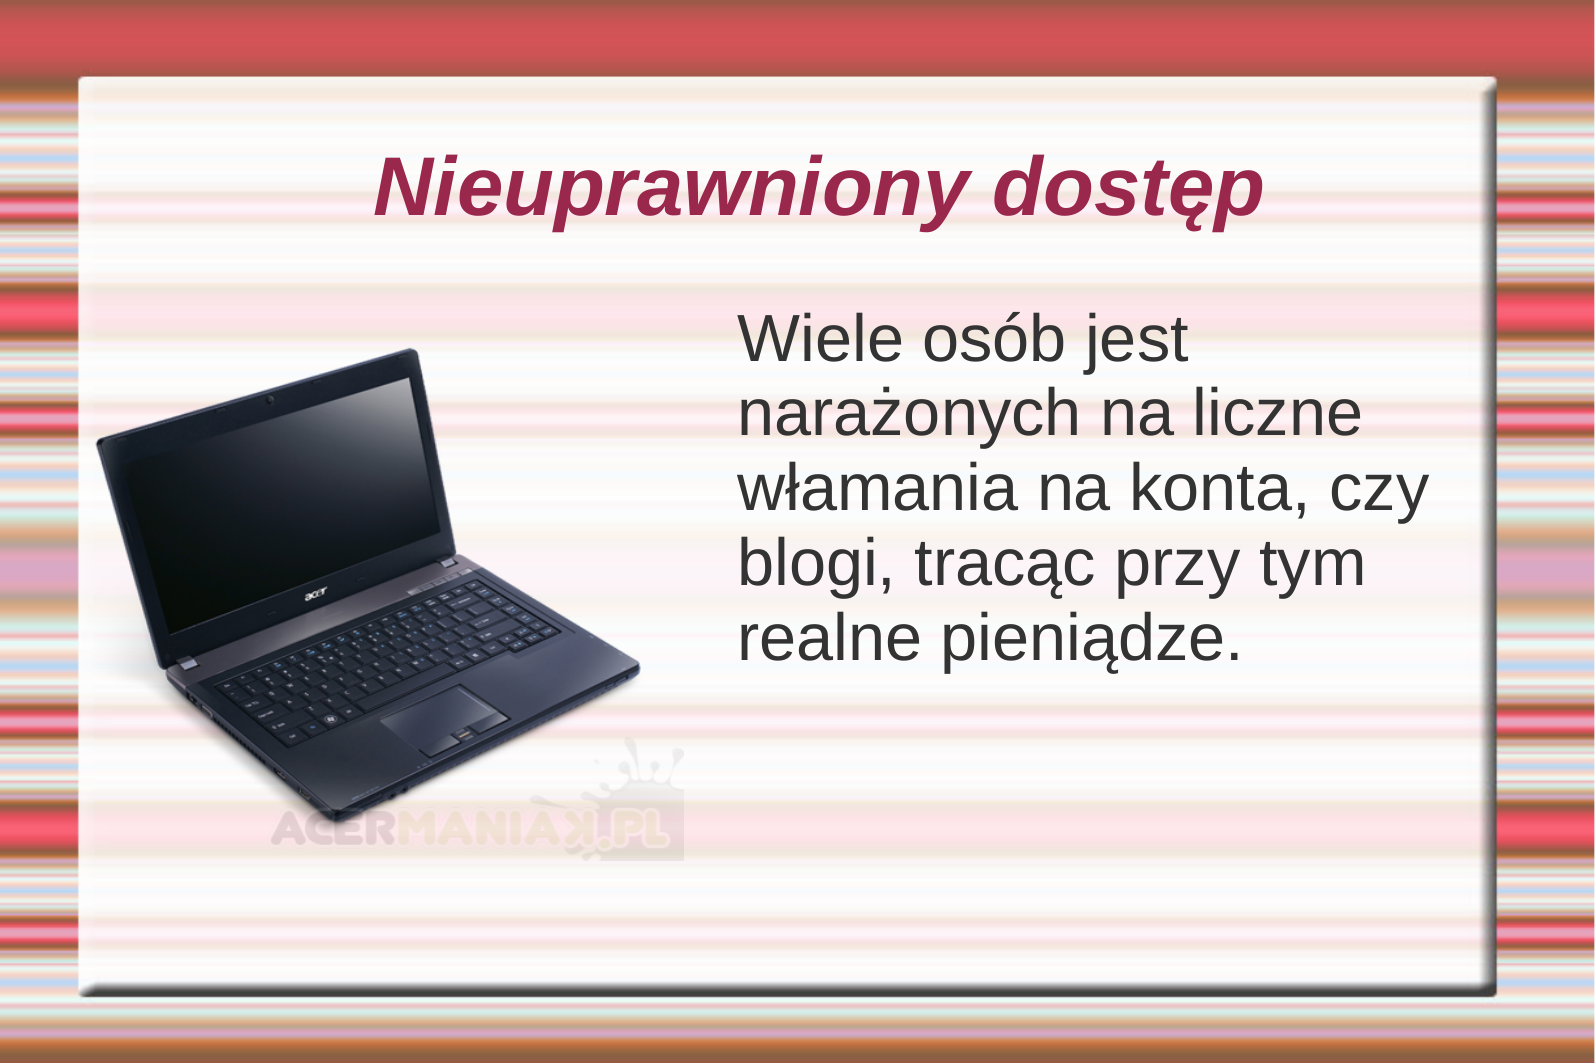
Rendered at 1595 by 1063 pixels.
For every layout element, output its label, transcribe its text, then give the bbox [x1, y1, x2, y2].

list Wiele osób jest narażonych na liczne włamania na konta, czy blogi, tracąc przy tym realne pieniądze. [654, 300, 1463, 971]
picture [0, 0, 1595, 1063]
title Nieuprawniony dostęp [117, 98, 1479, 276]
